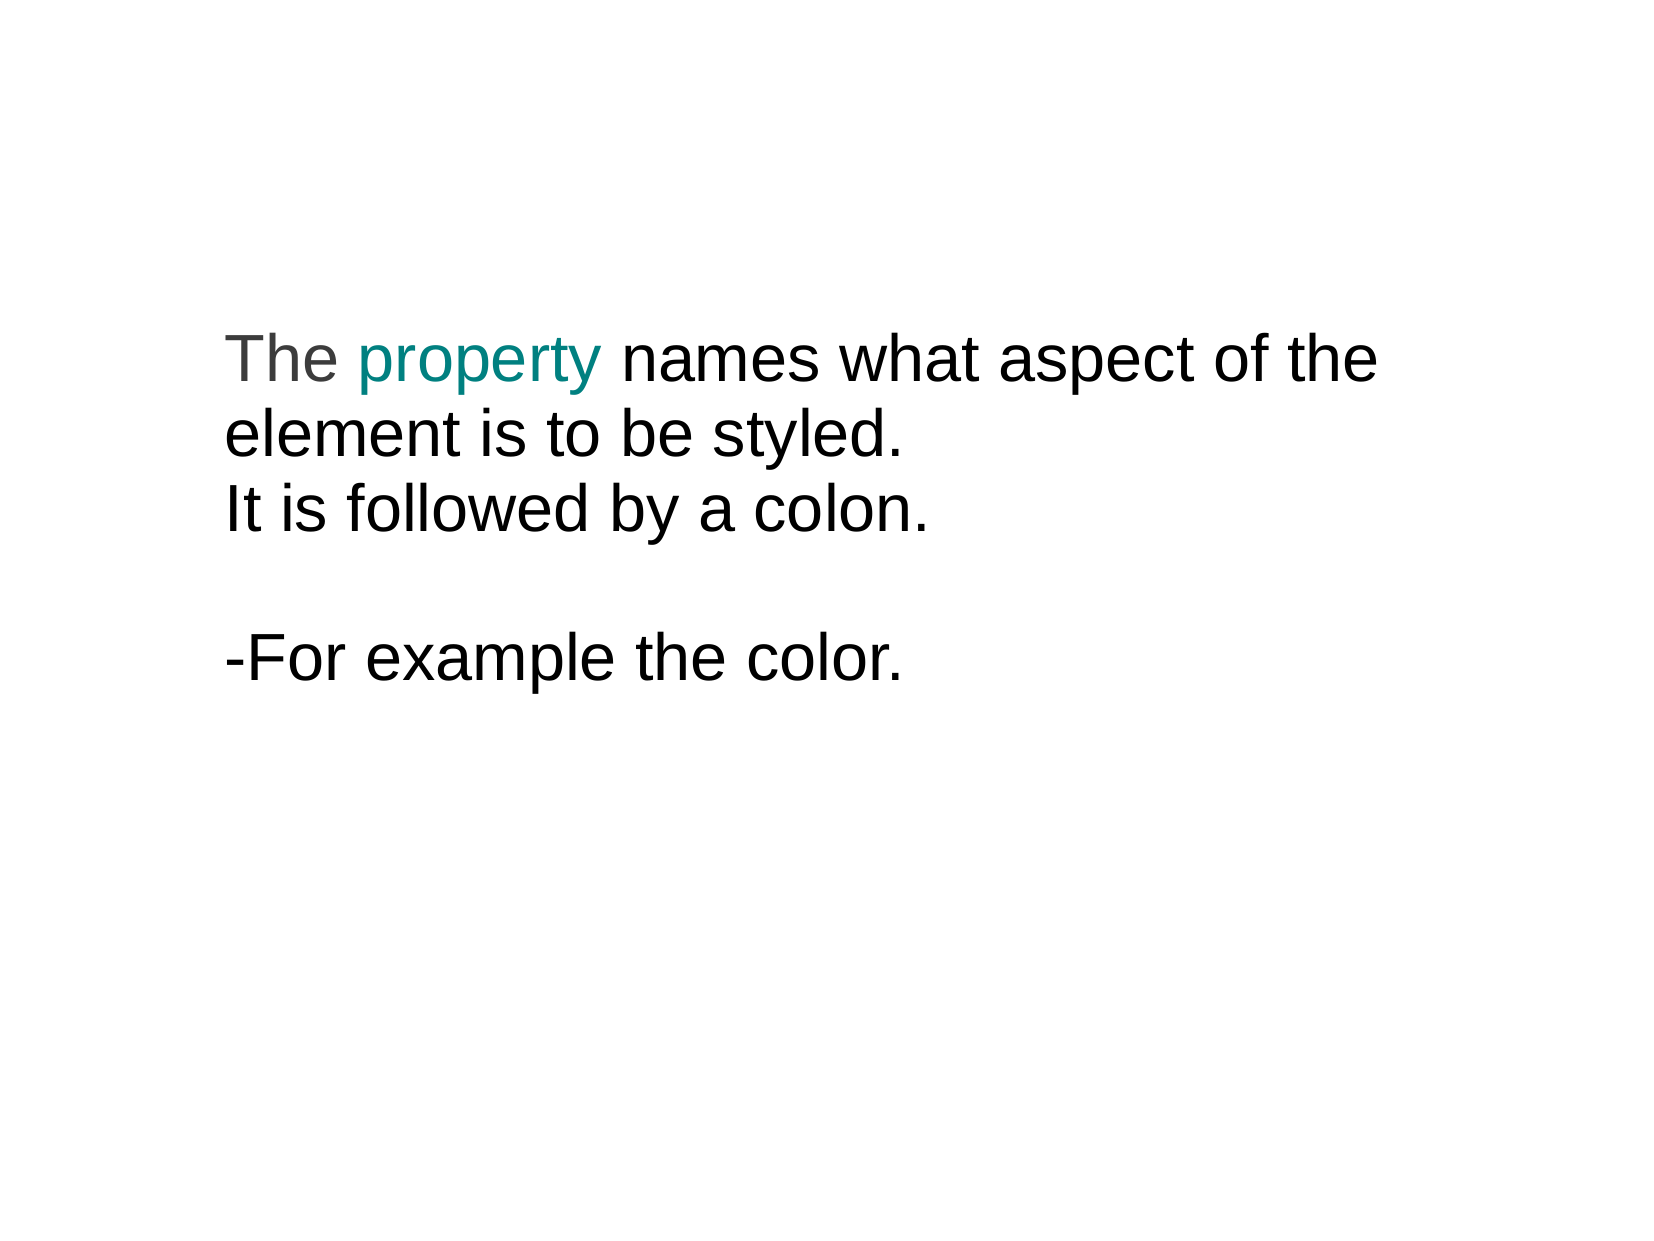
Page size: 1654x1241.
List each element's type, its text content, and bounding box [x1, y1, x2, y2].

text_box The property names what aspect of the element is to be styled. It is followed by a colon. -For example the color. [210, 313, 1471, 859]
